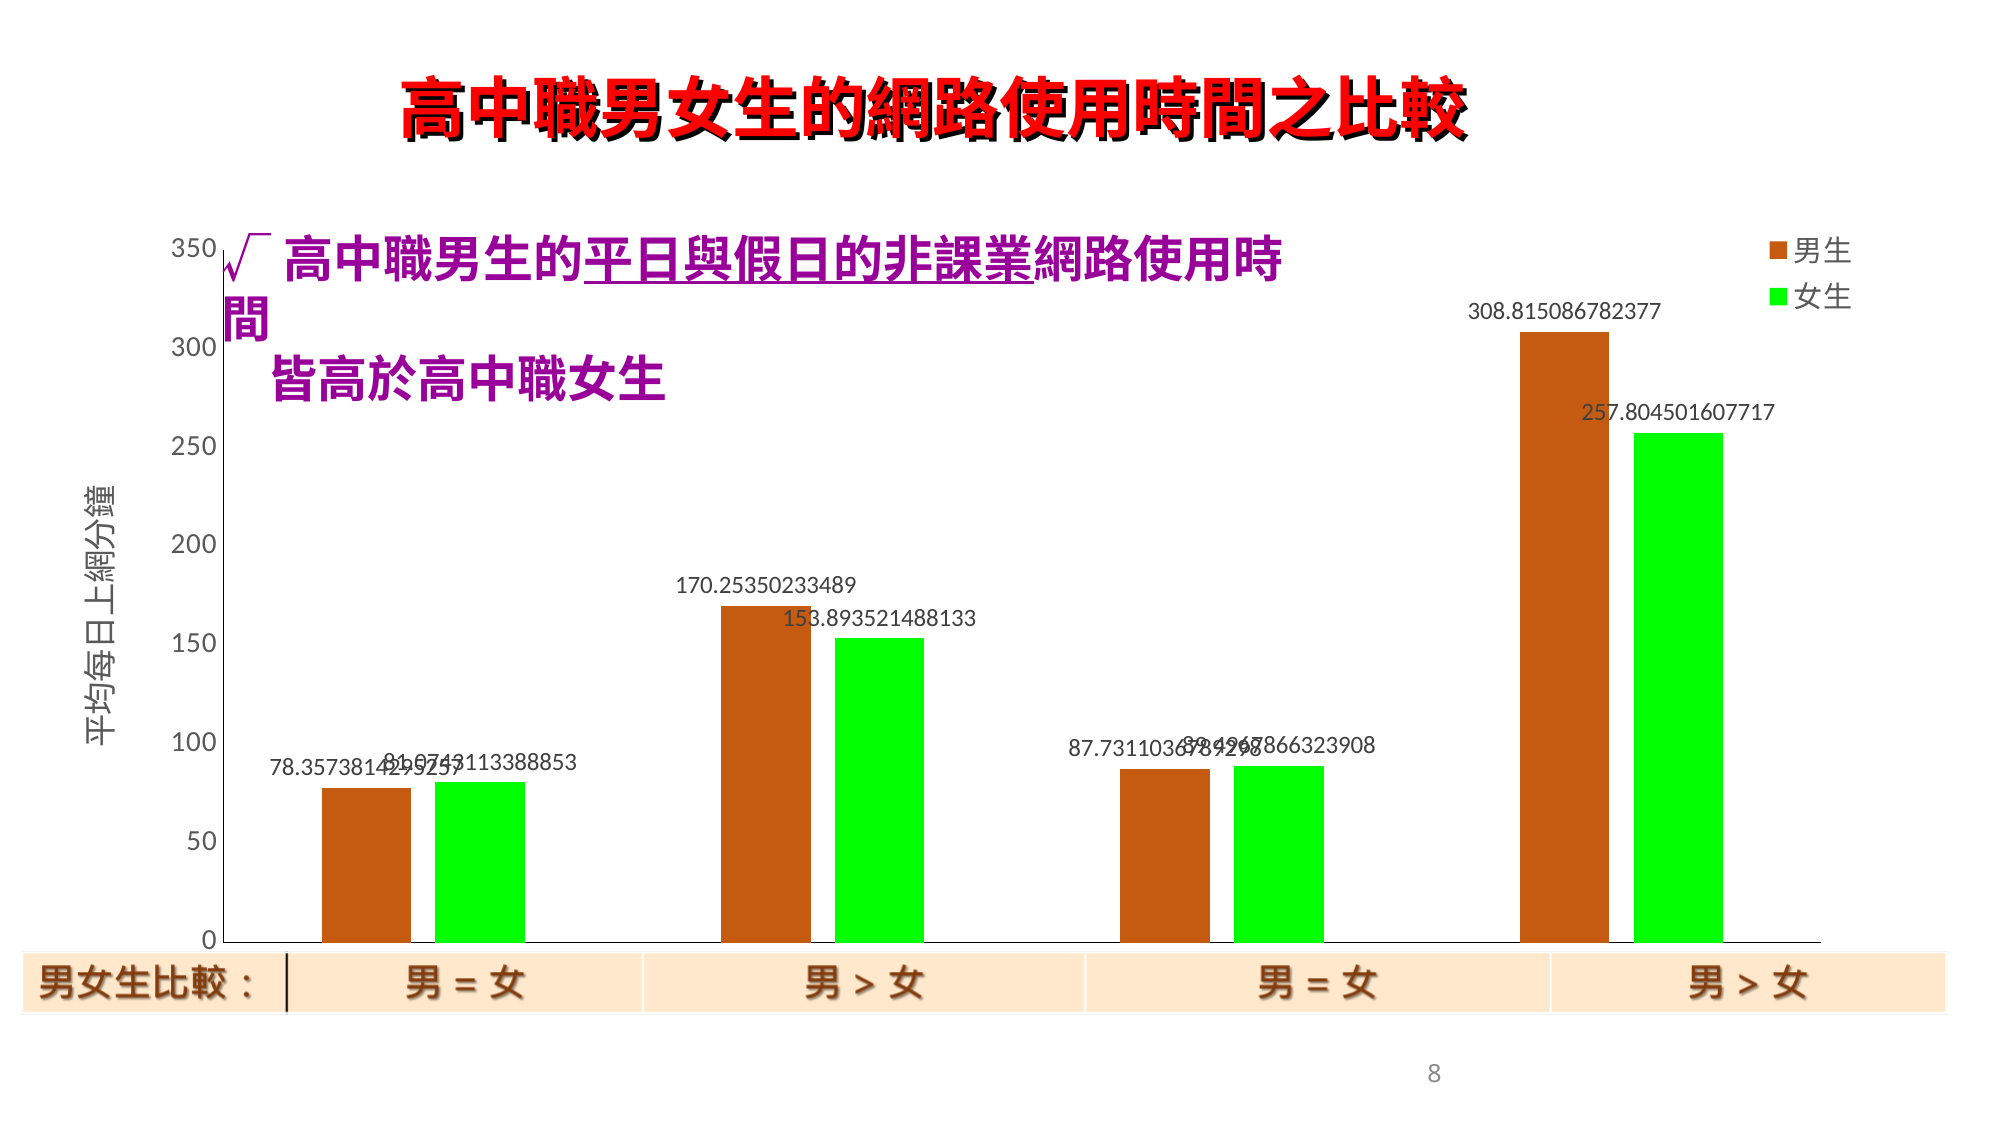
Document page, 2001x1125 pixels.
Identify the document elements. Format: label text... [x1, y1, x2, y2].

chart [495, 369, 506, 380]
text_box √高中職男生的平日與假日的非課業網路使用時間 皆高於高中職女生 [206, 219, 1342, 356]
text_box 8 [1412, 1042, 1863, 1103]
chart [477, 369, 489, 380]
title 高中職男女生的網路使用時間之比較 [70, 2, 1796, 219]
picture [22, 947, 1947, 1034]
chart [545, 356, 552, 369]
chart [631, 356, 639, 364]
chart [41, 219, 1975, 1014]
chart [584, 372, 600, 385]
